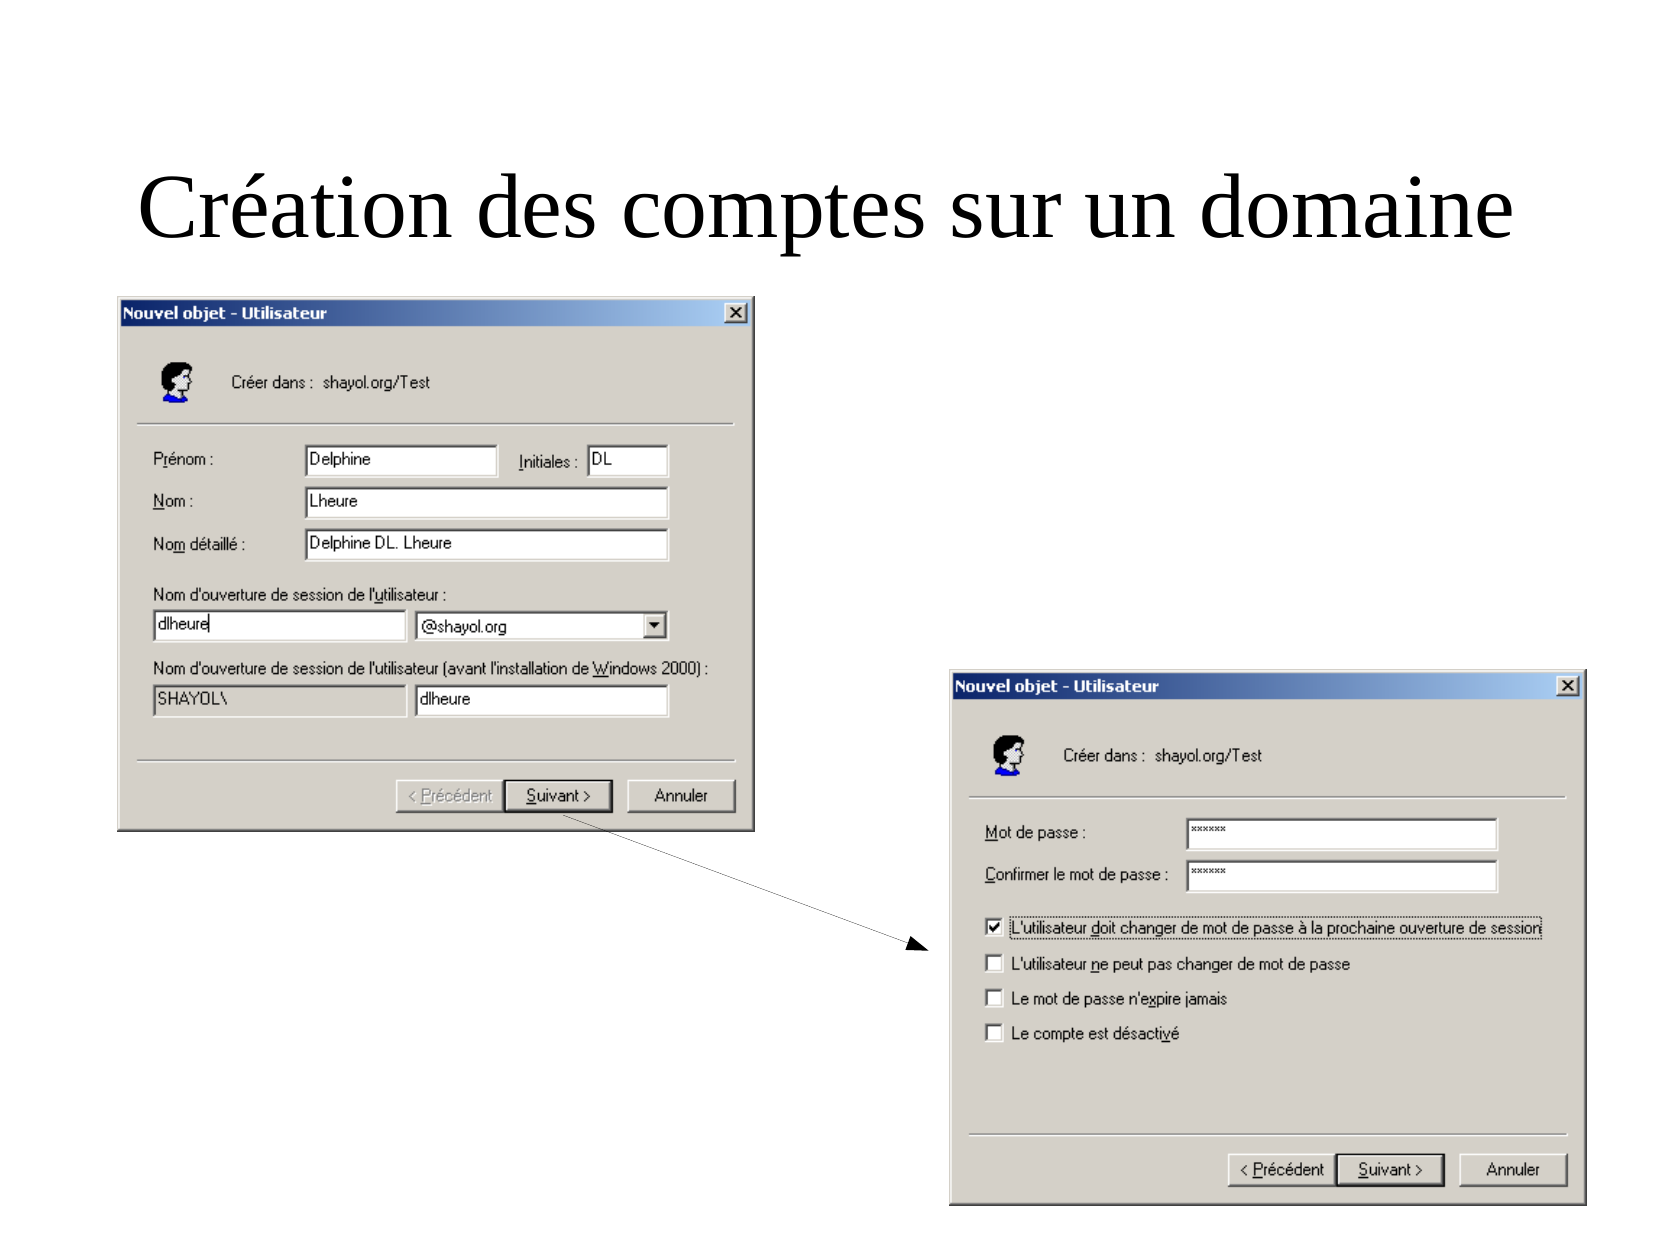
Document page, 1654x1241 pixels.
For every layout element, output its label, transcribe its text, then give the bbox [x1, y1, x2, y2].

title Création des comptes sur un domaine [121, 102, 1534, 311]
picture [117, 296, 755, 832]
picture [949, 669, 1587, 1206]
